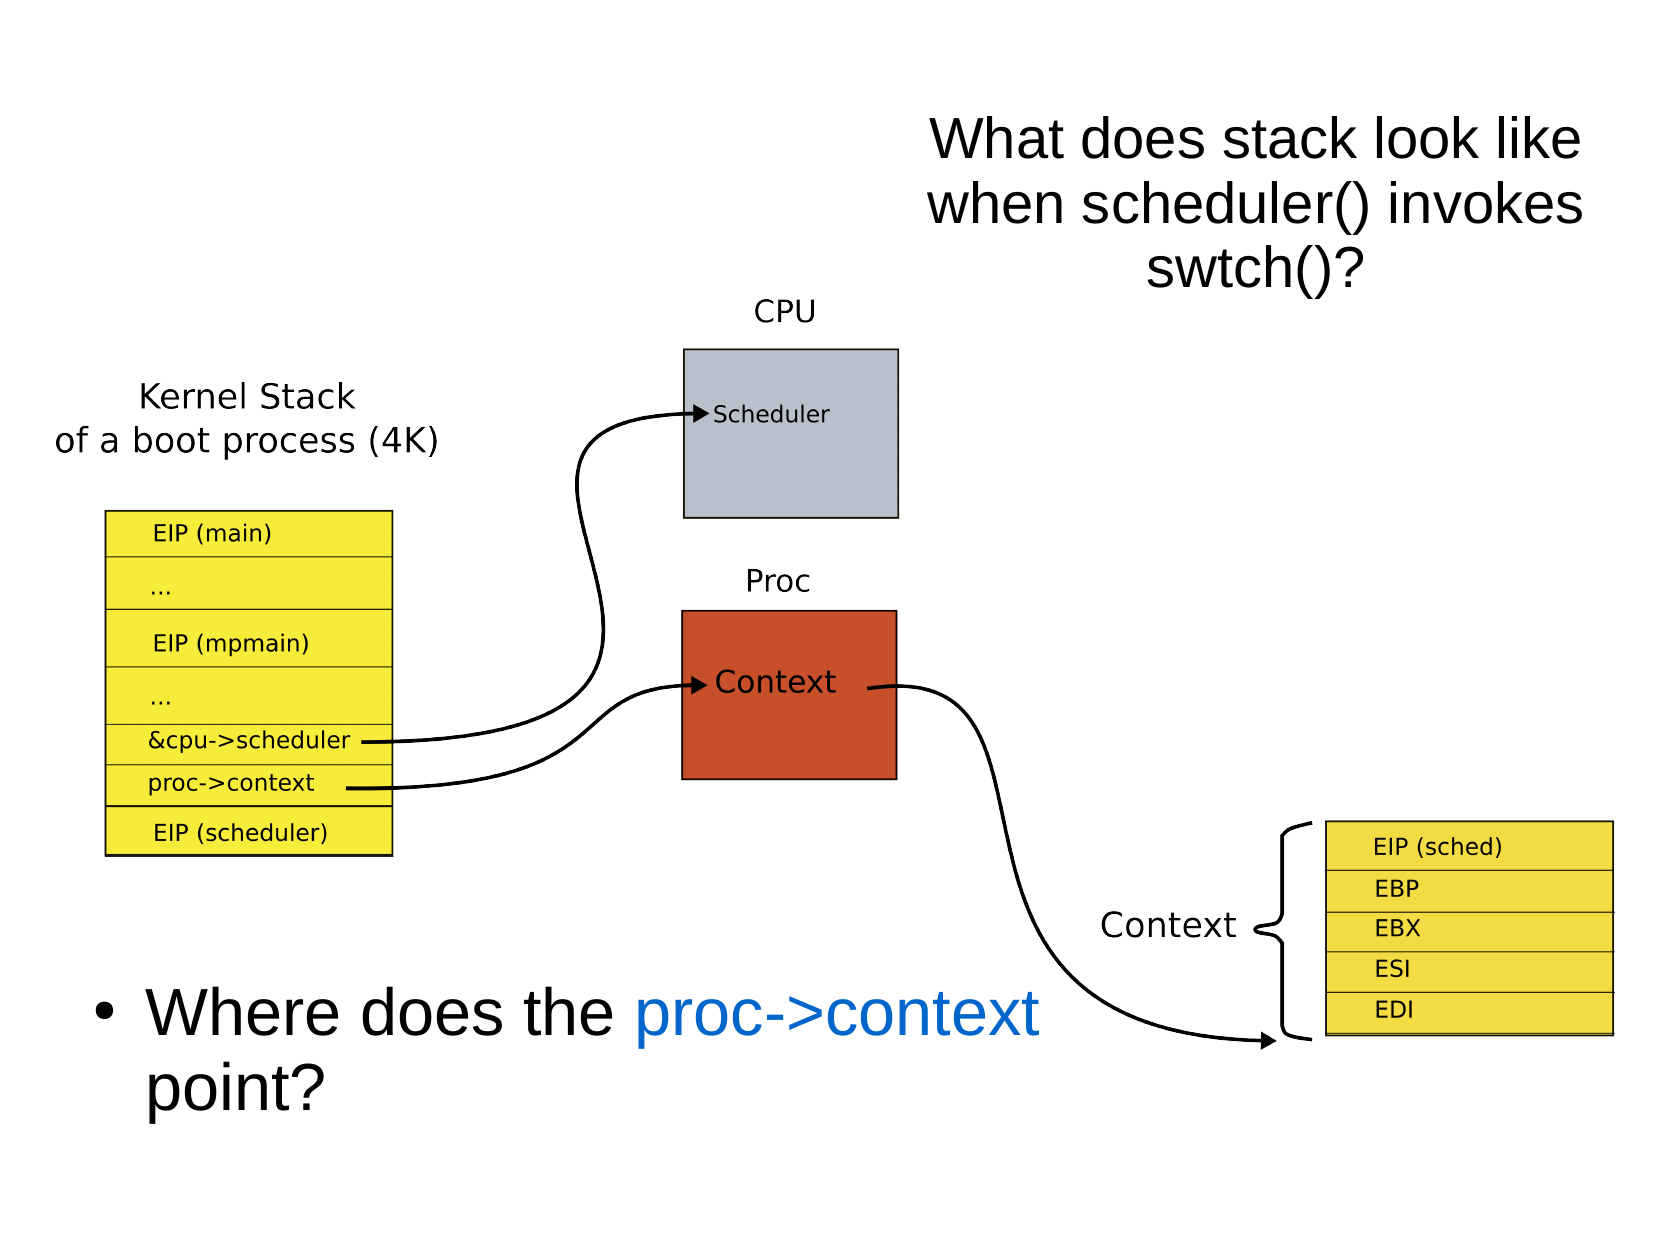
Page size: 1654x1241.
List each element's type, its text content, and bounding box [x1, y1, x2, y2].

picture [56, 299, 1615, 1050]
list What does stack look like when scheduler() invokes swtch()? [900, 105, 1613, 299]
list Where does the proc->context point? [75, 1050, 1238, 1163]
